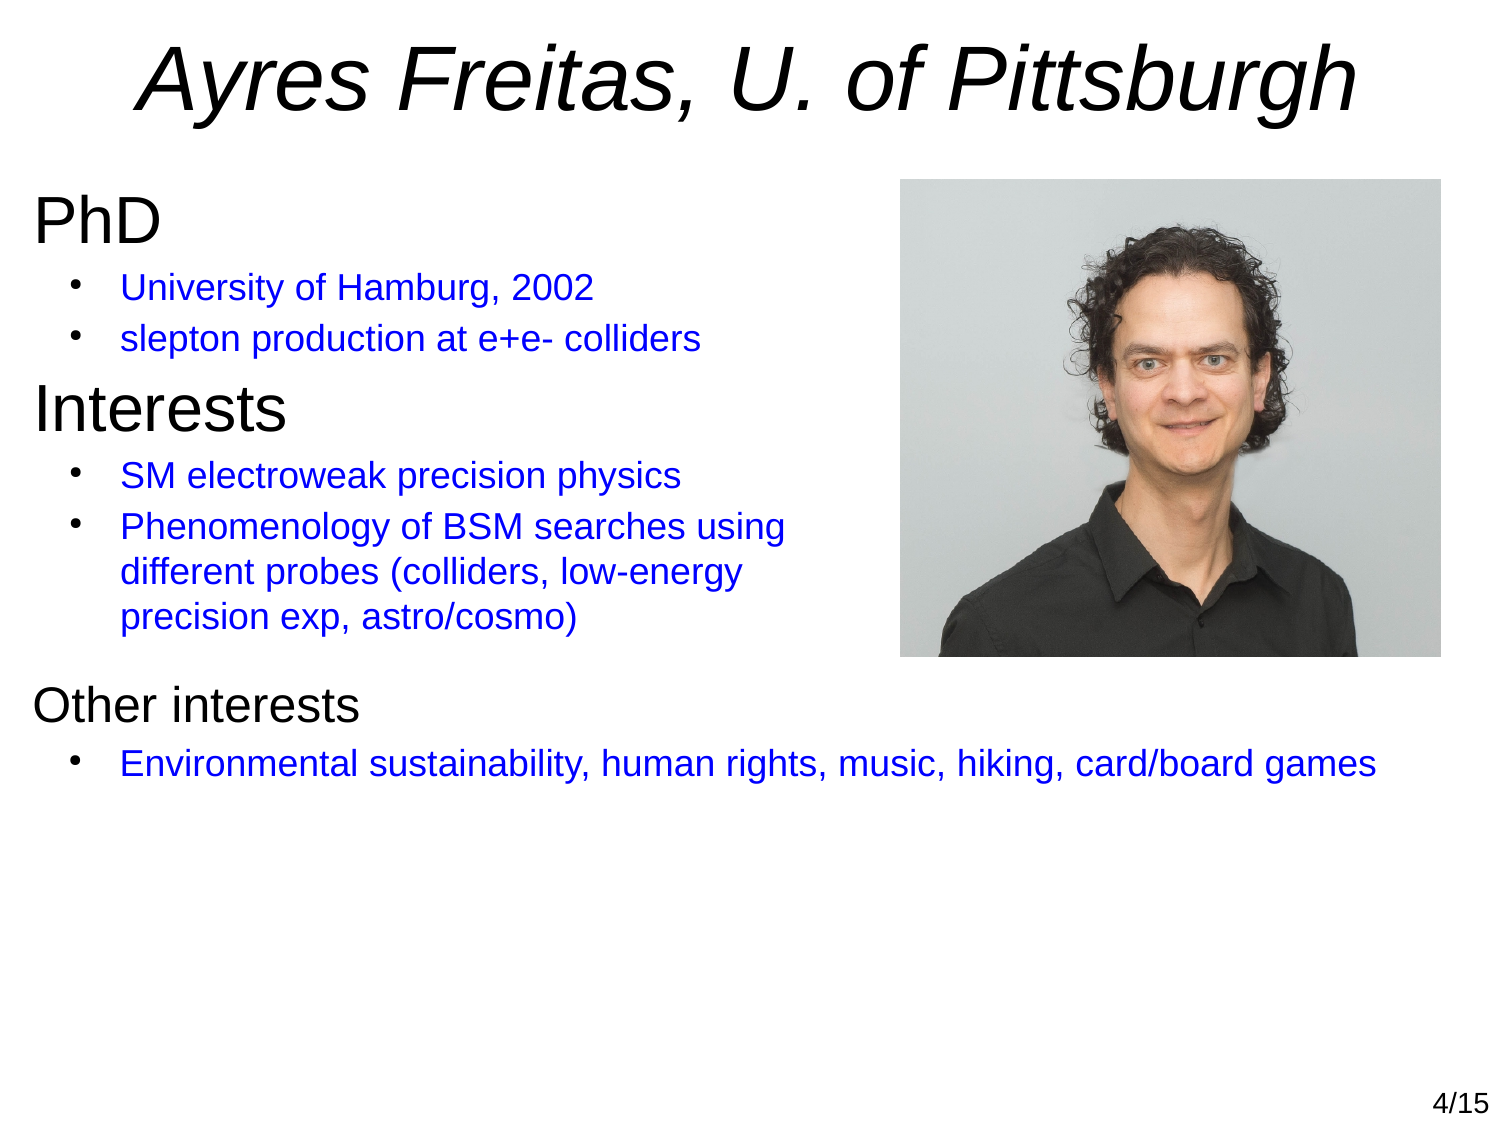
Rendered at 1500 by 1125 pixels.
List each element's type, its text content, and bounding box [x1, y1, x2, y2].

picture [900, 179, 1441, 657]
list Other interests Environmental sustainability, human rights, music, hiking, card/board games [32, 672, 1471, 1081]
list PhD University of Hamburg, 2002 slepton production at e+e- colliders Interests SM electroweak precision physics Phenomenology of BSM searches using different probes (colliders, low-energy precision exp, astro/cosmo) [33, 176, 886, 661]
title Ayres Freitas, U. of Pittsburgh [0, 6, 1500, 165]
